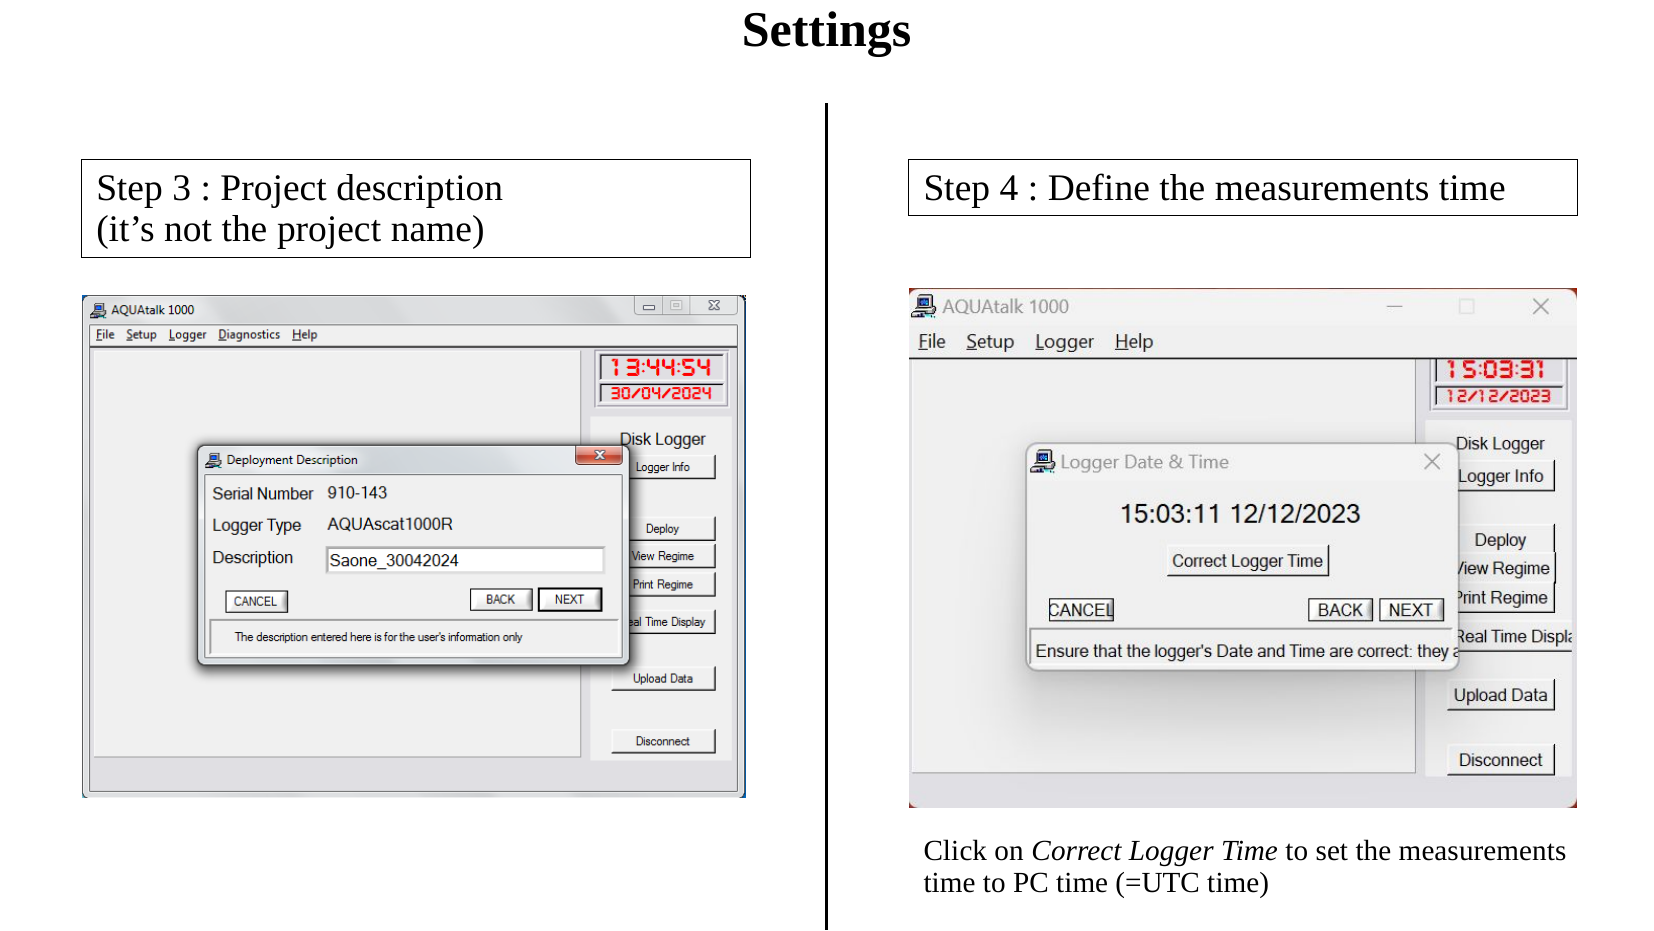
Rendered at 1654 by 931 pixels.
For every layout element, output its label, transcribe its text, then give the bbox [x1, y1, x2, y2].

text_box Click on Correct Logger Time to set the measurements time to PC time (=UTC time) [908, 826, 1595, 907]
text_box Settings [0, 0, 1654, 65]
picture [82, 295, 746, 798]
picture [909, 288, 1577, 808]
text_box Step 3 : Project description (it’s not the project name) [81, 159, 751, 258]
text_box Step 4 : Define the measurements time [908, 159, 1578, 216]
